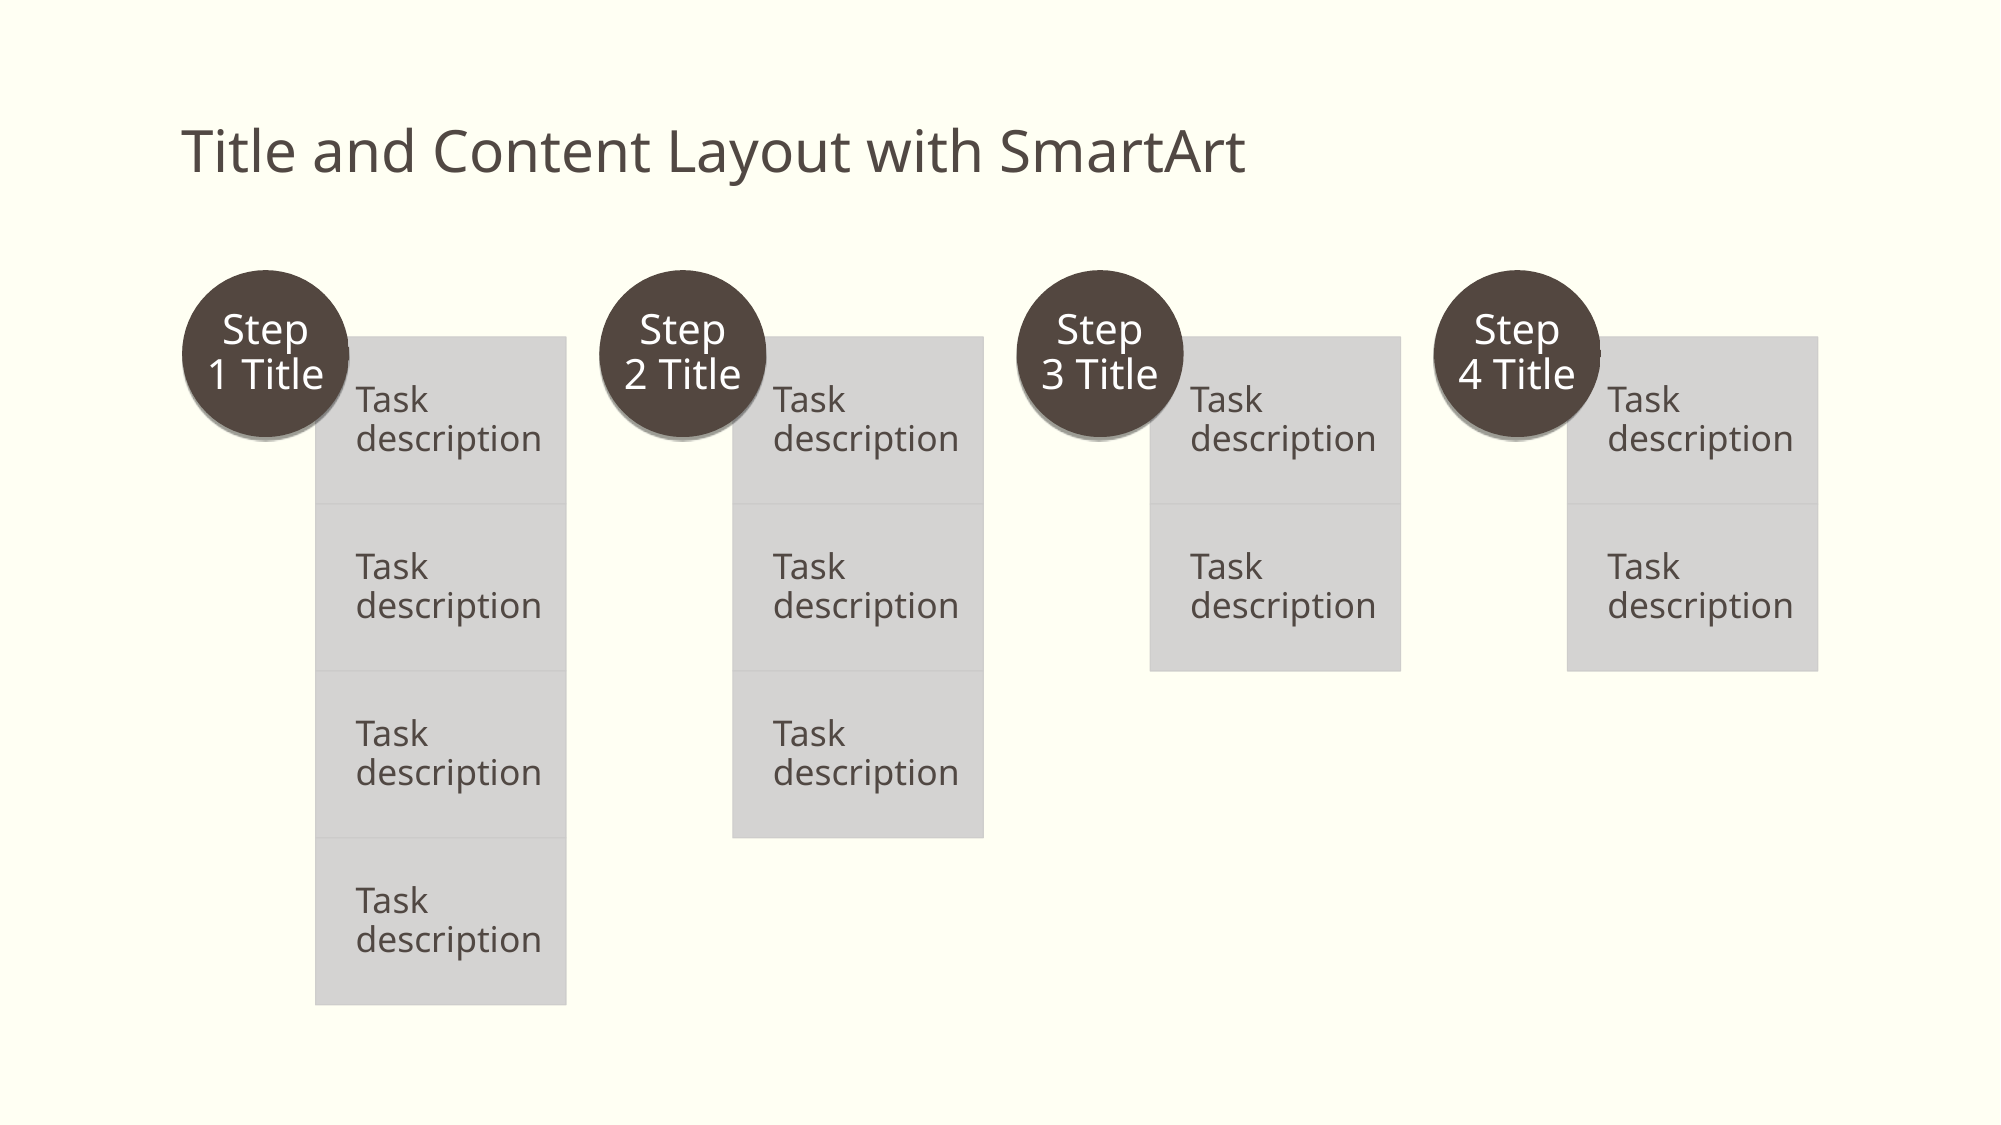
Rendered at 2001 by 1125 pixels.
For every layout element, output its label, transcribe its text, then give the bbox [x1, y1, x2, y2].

text_box Task description [315, 670, 566, 837]
text_box Task description [315, 336, 566, 503]
text_box Step 3 Title [1016, 270, 1184, 438]
text_box Task description [1150, 503, 1401, 671]
text_box Step 1 Title [182, 270, 350, 438]
text_box Task description [1567, 336, 1818, 503]
title Title and Content Layout with SmartArt [181, 12, 1819, 193]
text_box Step 2 Title [599, 270, 767, 438]
text_box Task description [732, 503, 984, 670]
text_box Task description [315, 503, 566, 670]
text_box Task description [732, 670, 984, 838]
text_box Step 4 Title [1433, 270, 1601, 438]
text_box Task description [1567, 503, 1818, 671]
text_box Task description [1150, 336, 1401, 503]
text_box Task description [732, 336, 984, 503]
text_box Task description [315, 837, 566, 1005]
